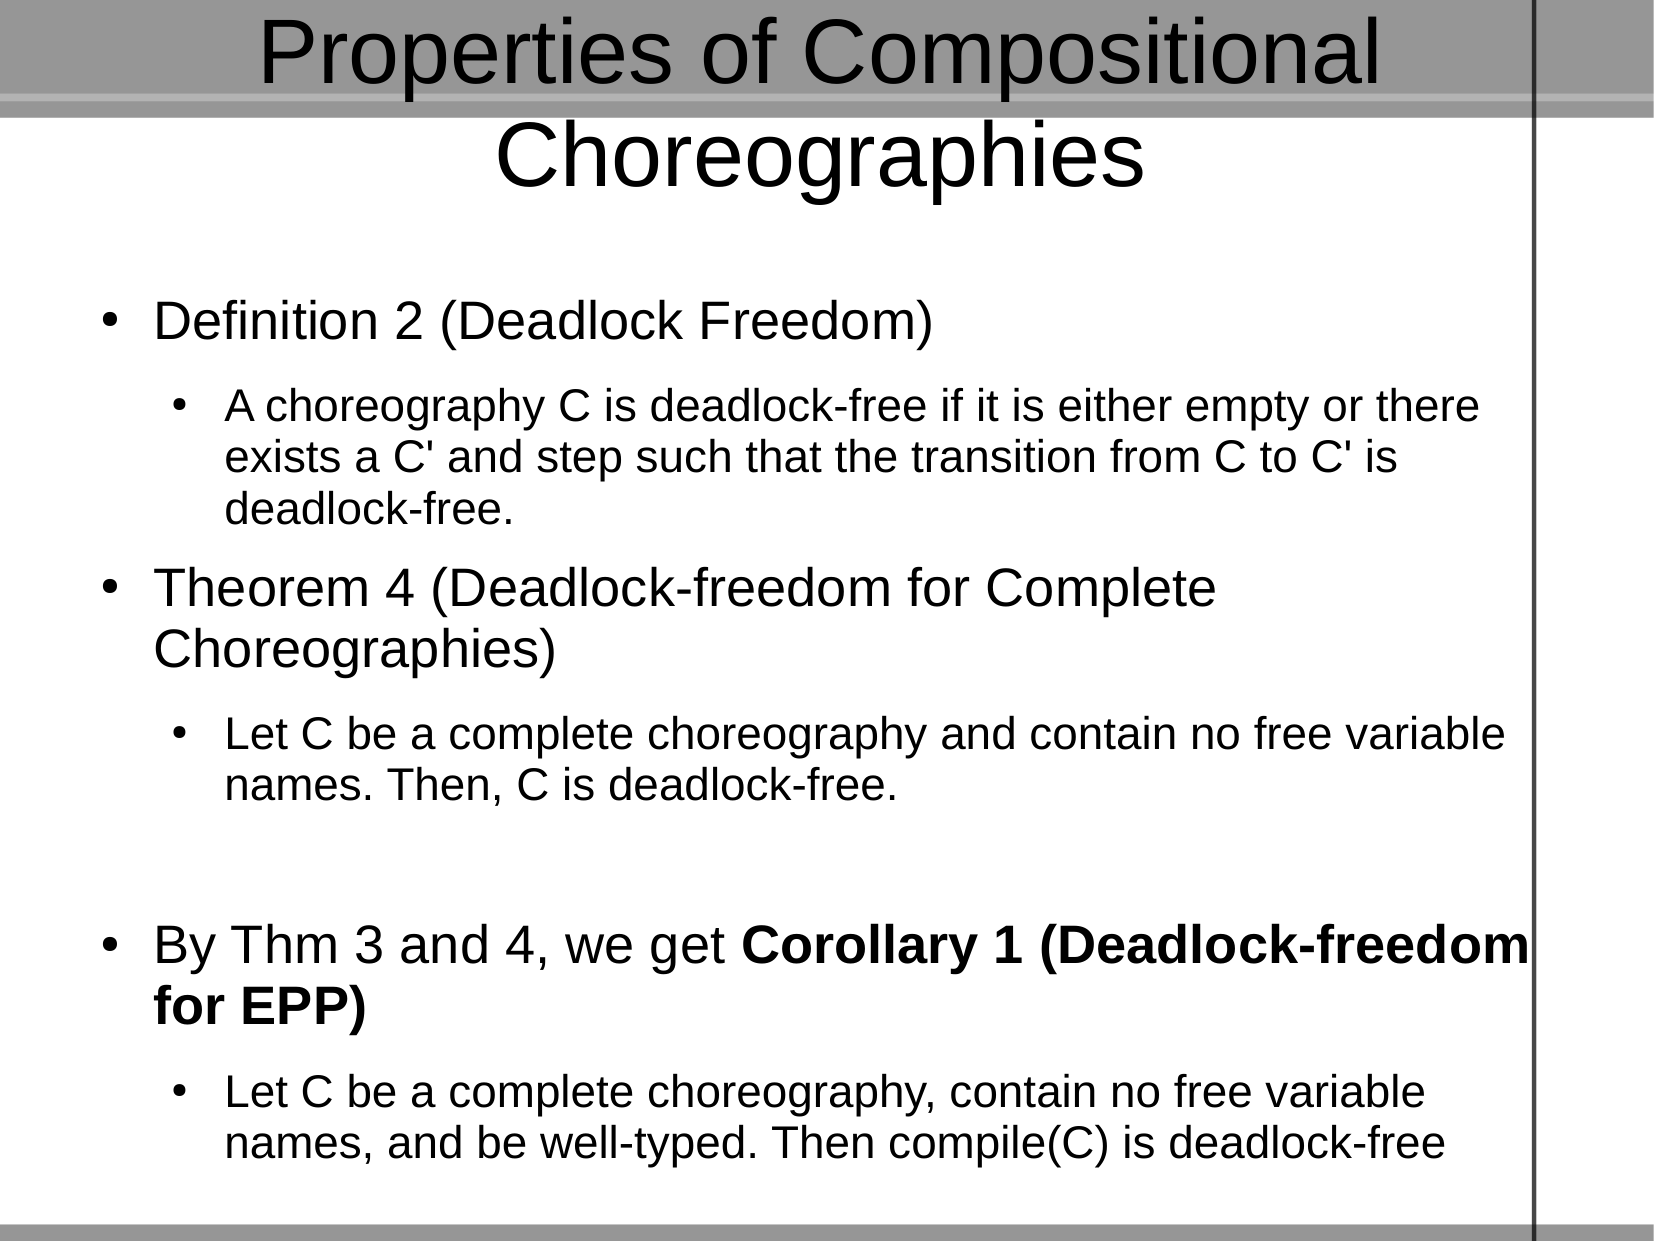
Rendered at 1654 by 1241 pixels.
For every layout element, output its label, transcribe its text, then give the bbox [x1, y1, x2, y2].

list Definition 2 (Deadlock Freedom) A choreography C is deadlock-free if it is either empty or there exists a C' and step such that the transition from C to C' is deadlock-free. Theorem 4 (Deadlock-freedom for Complete Choreographies) Let C be a complete choreography and contain no free variable names. Then, C is deadlock-free. By Thm 3 and 4, we get Corollary 1 (Deadlock-freedom for EPP) Let C be a complete choreography, contain no free variable names, and be well-typed. Then compile(C) is deadlock-free [82, 290, 1571, 1170]
title Properties of Compositional Choreographies [76, 0, 1565, 207]
picture [0, 0, 1654, 1241]
